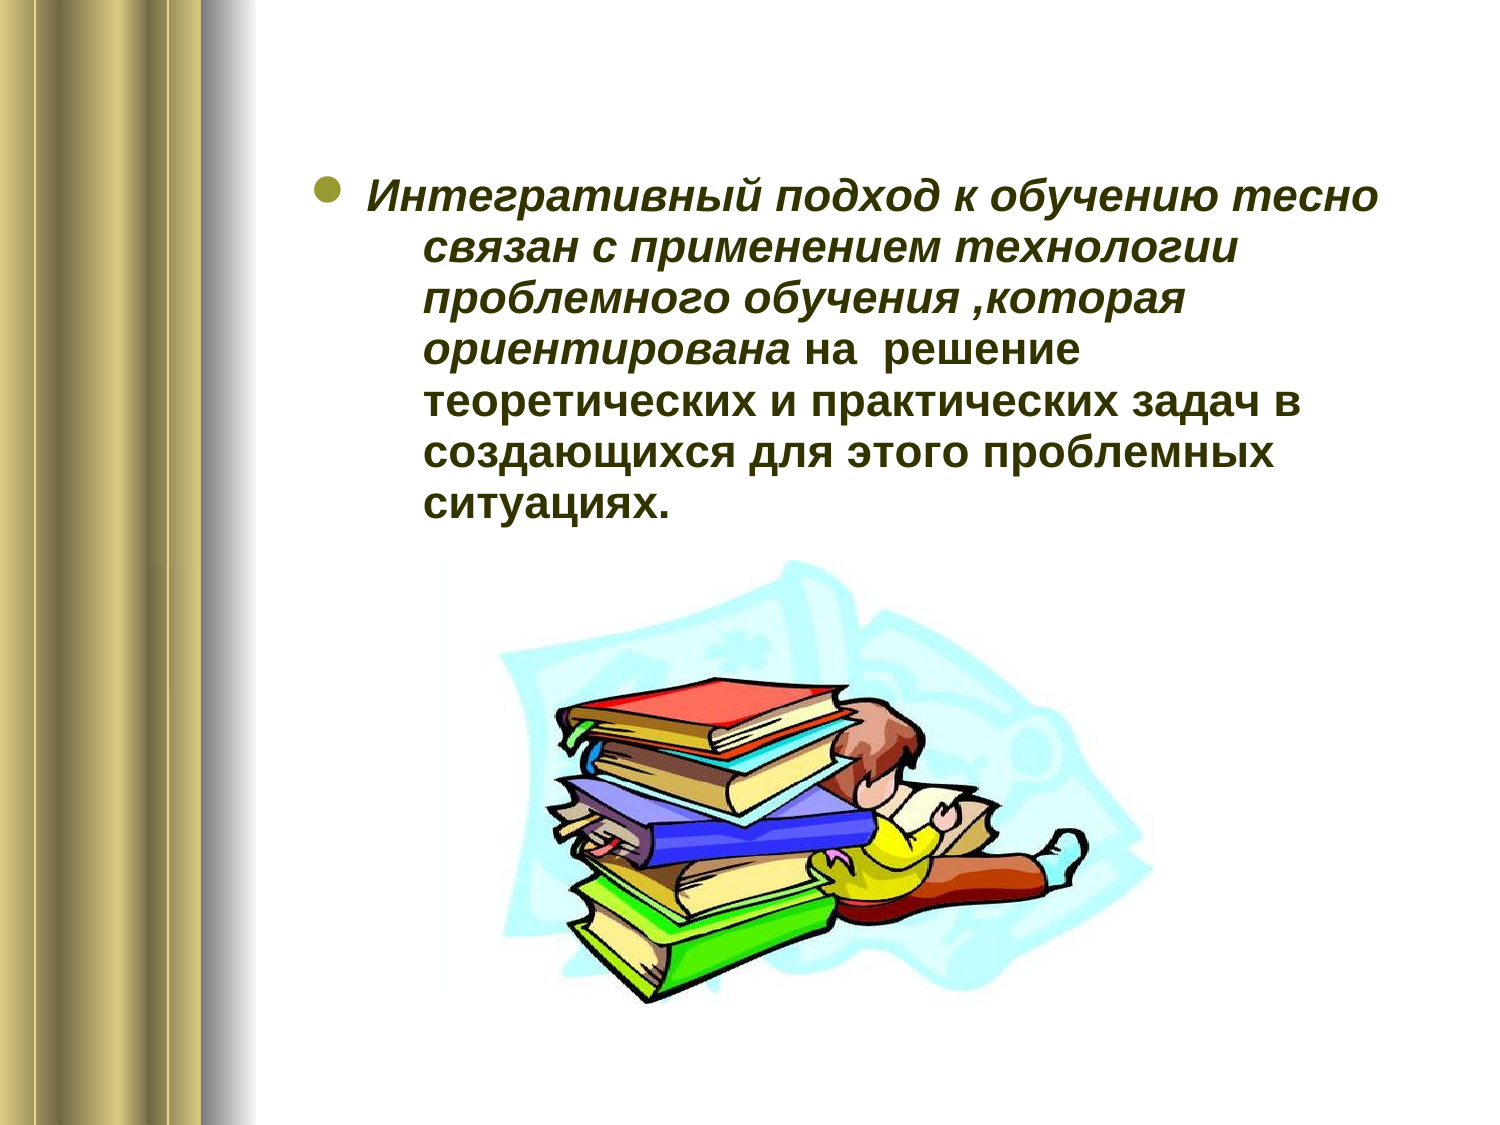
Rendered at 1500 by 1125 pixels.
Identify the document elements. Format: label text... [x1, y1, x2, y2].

picture [442, 815, 1211, 1004]
list Интегративный подход к обучению тесно связан с применением технологии проблемного обучения ,которая ориентирована на решение теоретических и практических задач в создающихся для этого проблемных ситуациях. [295, 40, 1418, 815]
